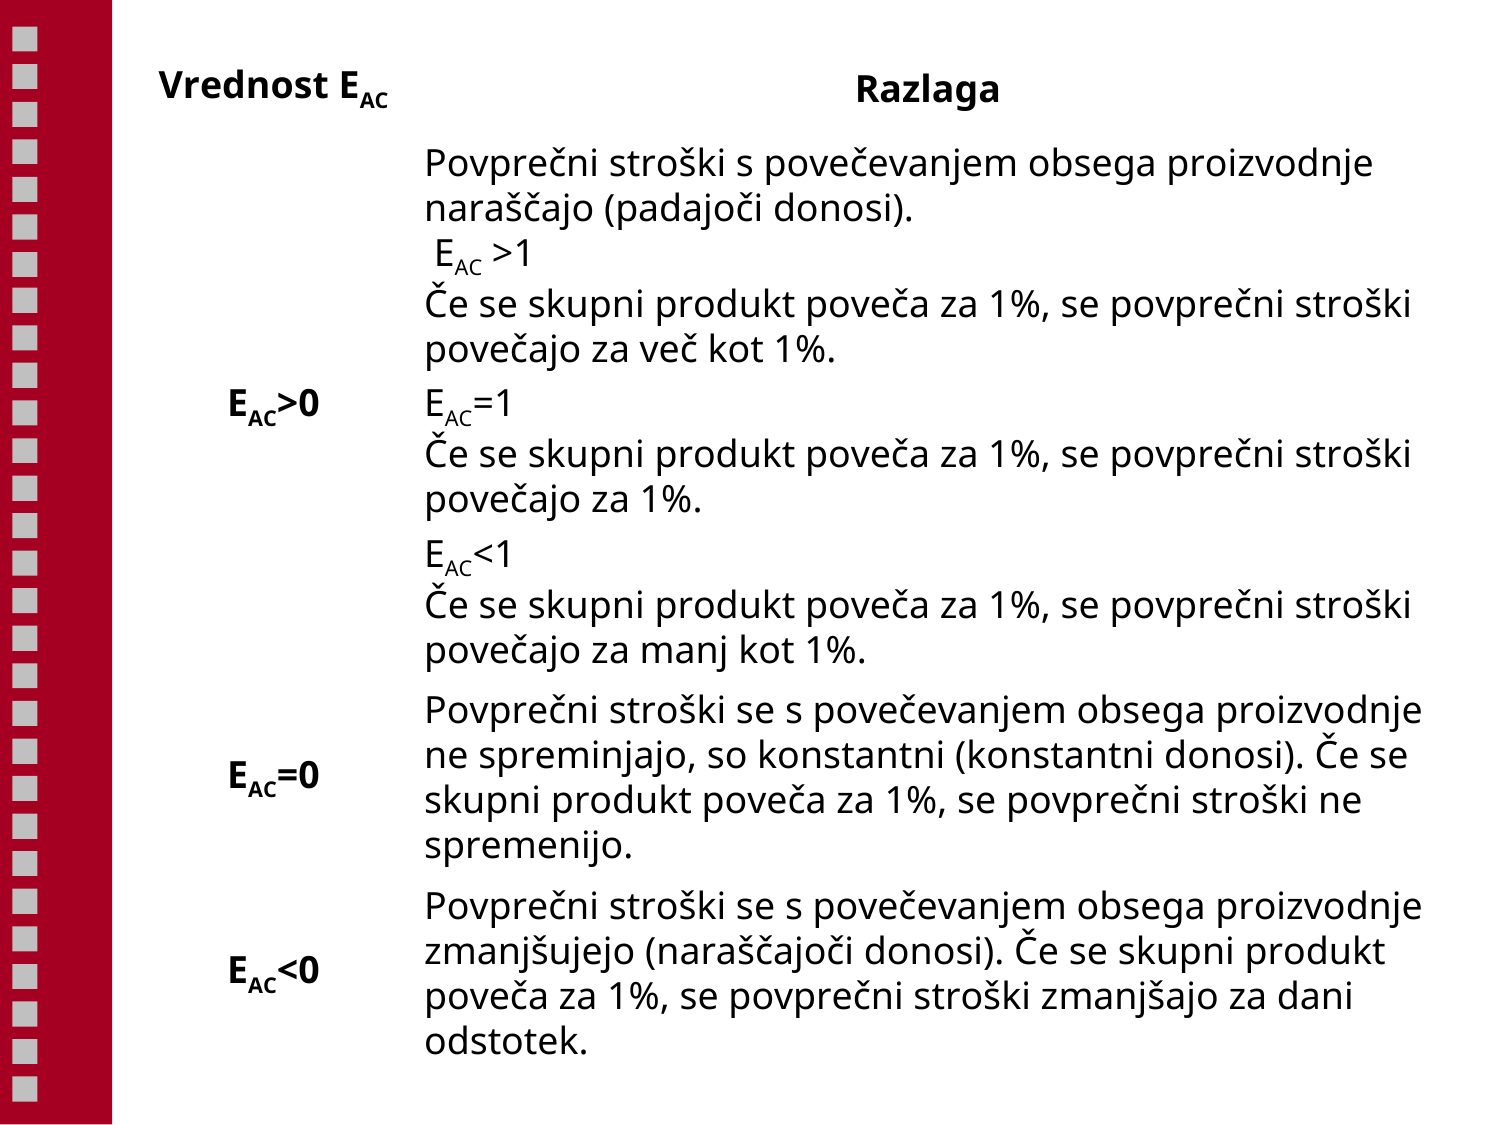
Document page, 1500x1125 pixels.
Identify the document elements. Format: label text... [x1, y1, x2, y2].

table_cell Povprečni stroški se s povečevanjem obsega proizvodnje zmanjšujejo (naraščajoči donosi). Če se skupni produkt poveča za 1%, se povprečni stroški zmanjšajo za dani odstotek. [409, 874, 1447, 1070]
table_cell Povprečni stroški s povečevanjem obsega proizvodnje naraščajo (padajoči donosi). EAC >1 Če se skupni produkt poveča za 1%, se povprečni stroški povečajo za več kot 1%. EAC=1 Če se skupni produkt poveča za 1%, se povprečni stroški povečajo za 1%. EAC<1 Če se skupni produkt poveča za 1%, se povprečni stroški povečajo za manj kot 1%. [409, 131, 1447, 679]
table_cell EAC>0 [137, 131, 409, 679]
table_cell EAC=0 [137, 679, 409, 874]
table_header Razlaga [409, 43, 1447, 131]
table_cell EAC<0 [137, 874, 409, 1070]
table_cell Povprečni stroški se s povečevanjem obsega proizvodnje ne spreminjajo, so konstantni (konstantni donosi). Če se skupni produkt poveča za 1%, se povprečni stroški ne spremenijo. [409, 679, 1447, 874]
table_header Vrednost EAC [137, 43, 409, 131]
